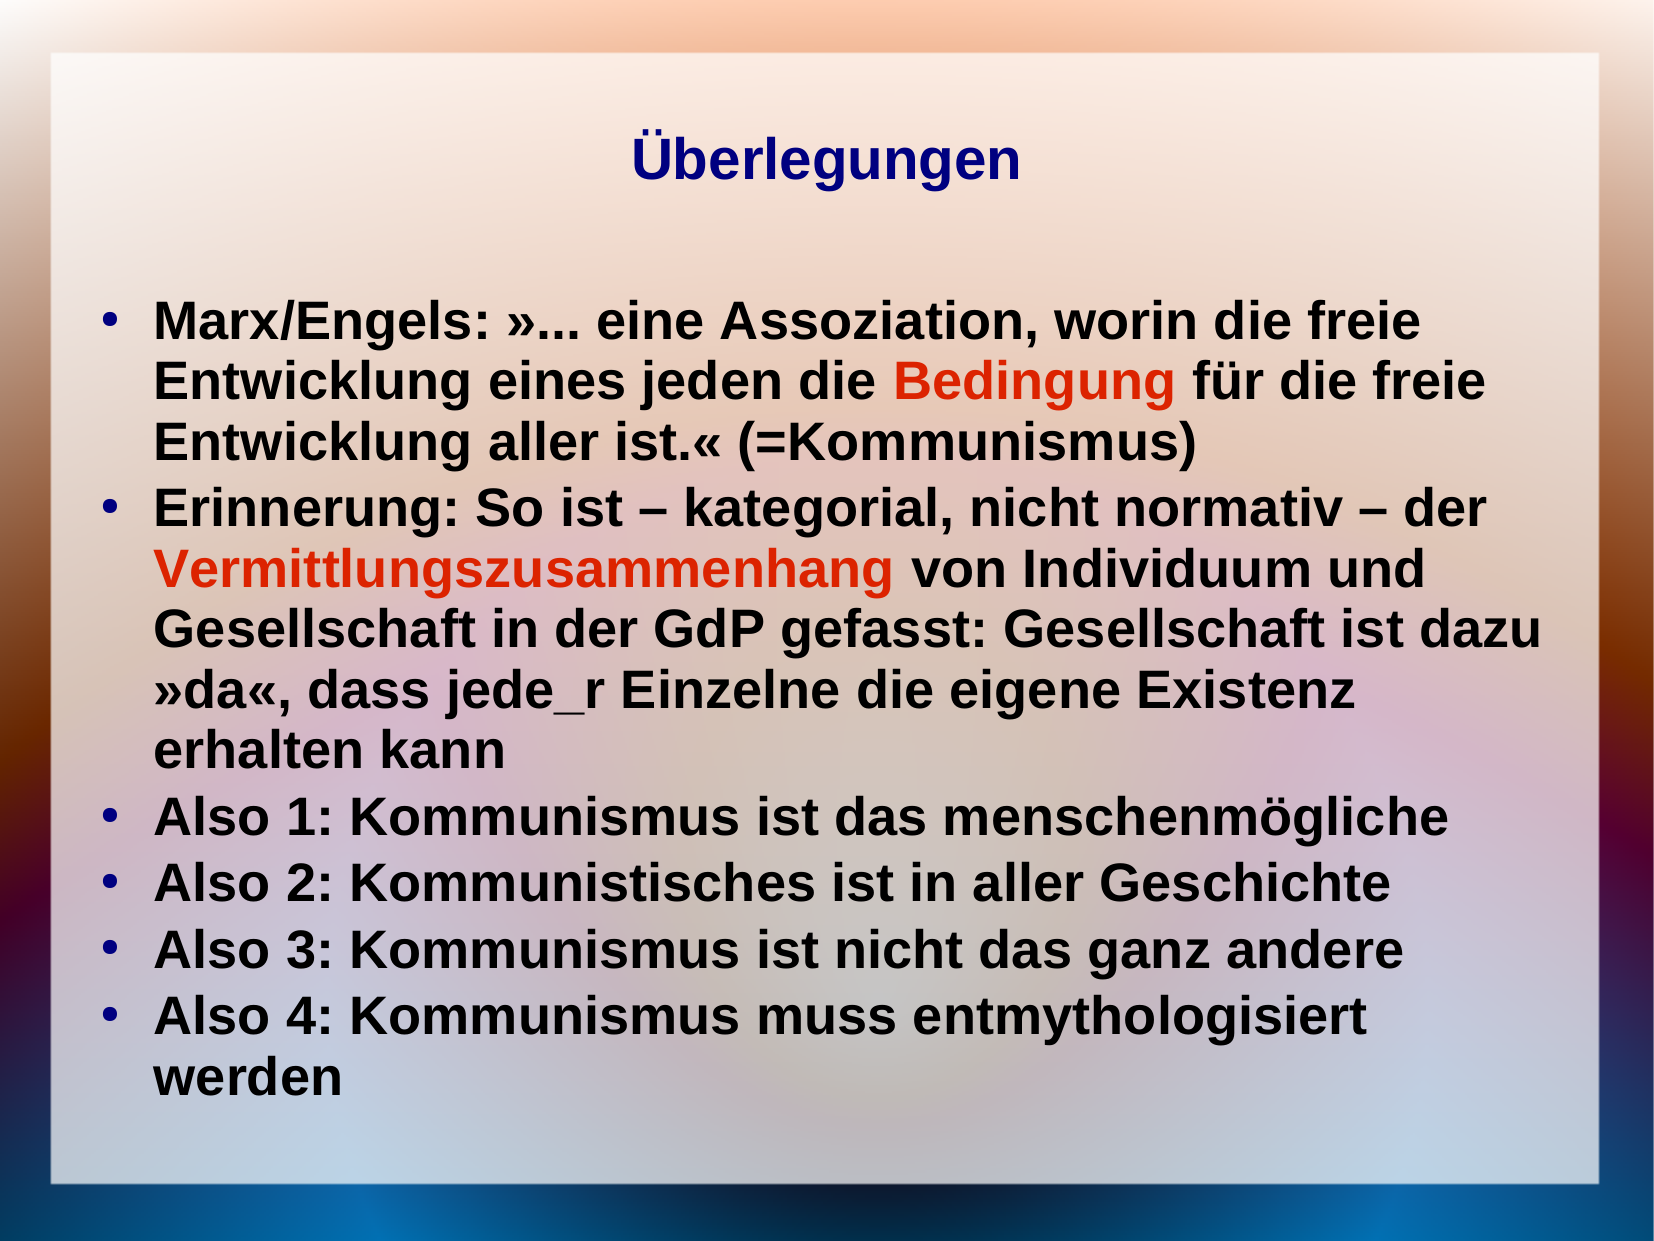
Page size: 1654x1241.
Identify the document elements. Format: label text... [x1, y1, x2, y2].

title Überlegungen [82, 55, 1571, 263]
list Marx/Engels: »... eine Assoziation, worin die freie Entwicklung eines jeden die Bedingung für die freie Entwicklung aller ist.« (=Kommunismus) Erinnerung: So ist – kategorial, nicht normativ – der Vermittlungszusammenhang von Individuum und Gesellschaft in der GdP gefasst: Gesellschaft ist dazu »da«, dass jede_r Einzelne die eigene Existenz erhalten kann Also 1: Kommunismus ist das menschenmögliche Also 2: Kommunistisches ist in aller Geschichte Also 3: Kommunismus ist nicht das ganz andere Also 4: Kommunismus muss entmythologisiert werden [82, 290, 1571, 1107]
picture [0, 0, 1654, 1241]
